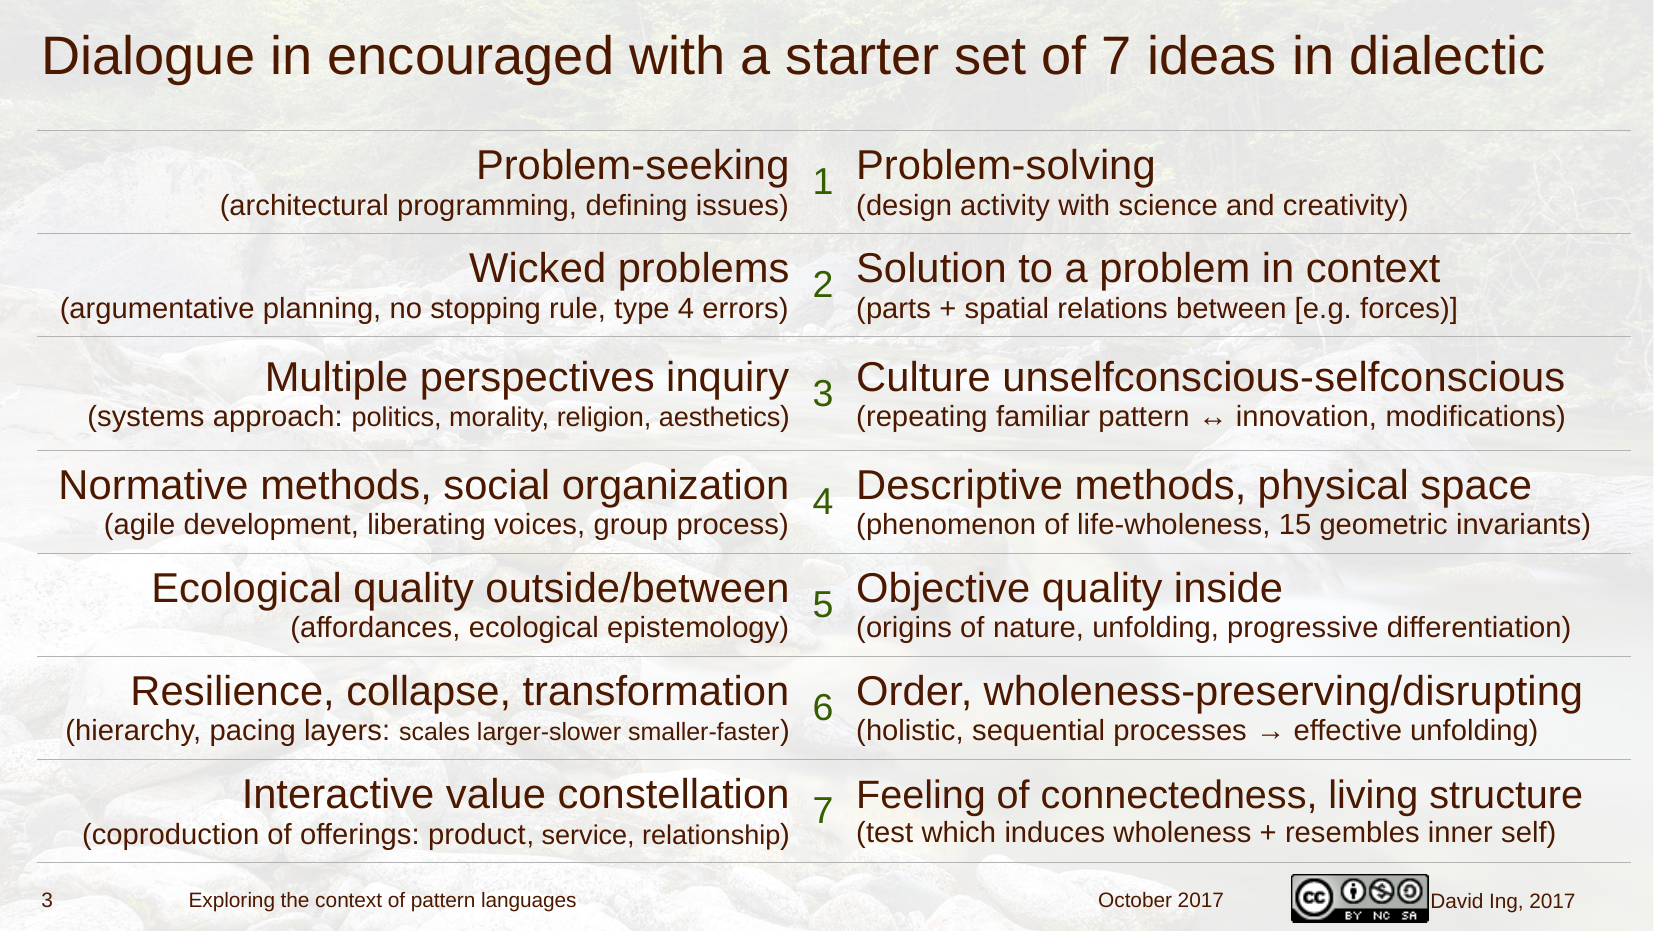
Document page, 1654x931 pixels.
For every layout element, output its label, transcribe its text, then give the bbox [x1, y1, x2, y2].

table_cell Multiple perspectives inquiry (systems approach: politics, morality, religion, aesthetics) [37, 337, 805, 450]
text_box [1003, 856, 1033, 927]
table_cell Descriptive methods, physical space (phenomenon of life-wholeness, 15 geometric invariants) [842, 451, 1631, 553]
table_header Problem-solving (design activity with science and creativity) [842, 131, 1631, 233]
table_cell 6 [805, 657, 842, 759]
table_cell Ecological quality outside/between (affordances, ecological epistemology) [37, 554, 805, 656]
table_cell Feeling of connectedness, living structure (test which induces wholeness + resembles inner self) [842, 760, 1631, 862]
table_cell Solution to a problem in context (parts + spatial relations between [e.g. forces)] [842, 234, 1631, 336]
picture [0, 0, 1654, 931]
table_cell 7 [805, 760, 842, 862]
table_cell 4 [805, 451, 842, 553]
table_header 1 [805, 131, 842, 233]
table_cell 3 [805, 337, 842, 450]
table_cell 2 [805, 234, 842, 336]
table_header Problem-seeking (architectural programming, defining issues) [37, 131, 805, 233]
table_cell Normative methods, social organization (agile development, liberating voices, group process) [37, 451, 805, 553]
table_cell Culture unselfconscious-selfconscious (repeating familiar pattern ↔ innovation, modifications) [842, 337, 1631, 450]
table_cell 5 [805, 554, 842, 656]
table_cell Interactive value constellation (coproduction of offerings: product, service, relationship) [37, 760, 805, 862]
table_cell Order, wholeness-preserving/disrupting (holistic, sequential processes → effective unfolding) [842, 657, 1631, 759]
table_cell Resilience, collapse, transformation (hierarchy, pacing layers: scales larger-slower smaller-faster) [37, 657, 805, 759]
table_cell Objective quality inside (origins of nature, unfolding, progressive differentiation) [842, 554, 1631, 656]
table_cell Wicked problems (argumentative planning, no stopping rule, type 4 errors) [37, 234, 805, 336]
title Dialogue in encouraged with a starter set of 7 ideas in dialectic [41, 30, 1613, 126]
